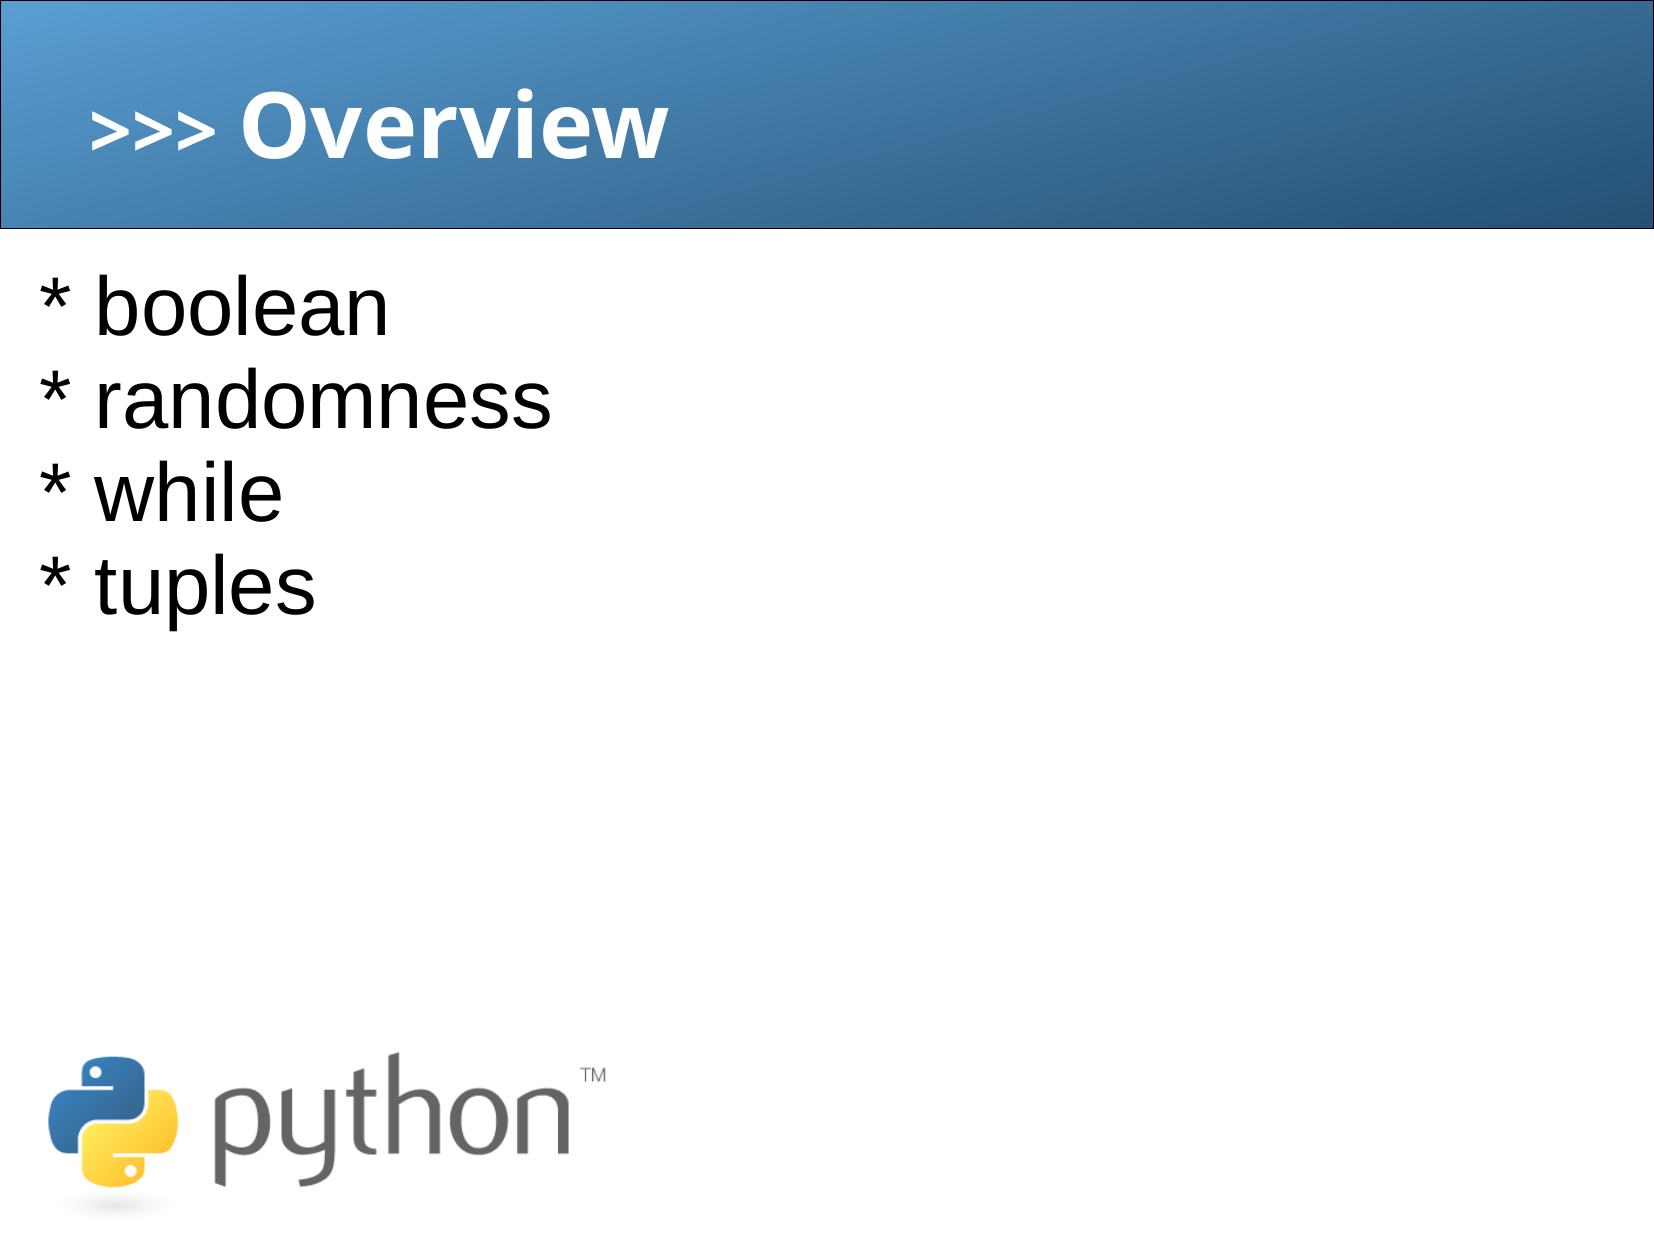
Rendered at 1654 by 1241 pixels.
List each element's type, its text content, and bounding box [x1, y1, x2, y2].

text_box >>> Overview [75, 53, 1576, 188]
text_box * boolean * randomness * while * tuples [24, 252, 784, 640]
text_box [0, 0, 1654, 229]
picture [0, 1018, 660, 1241]
